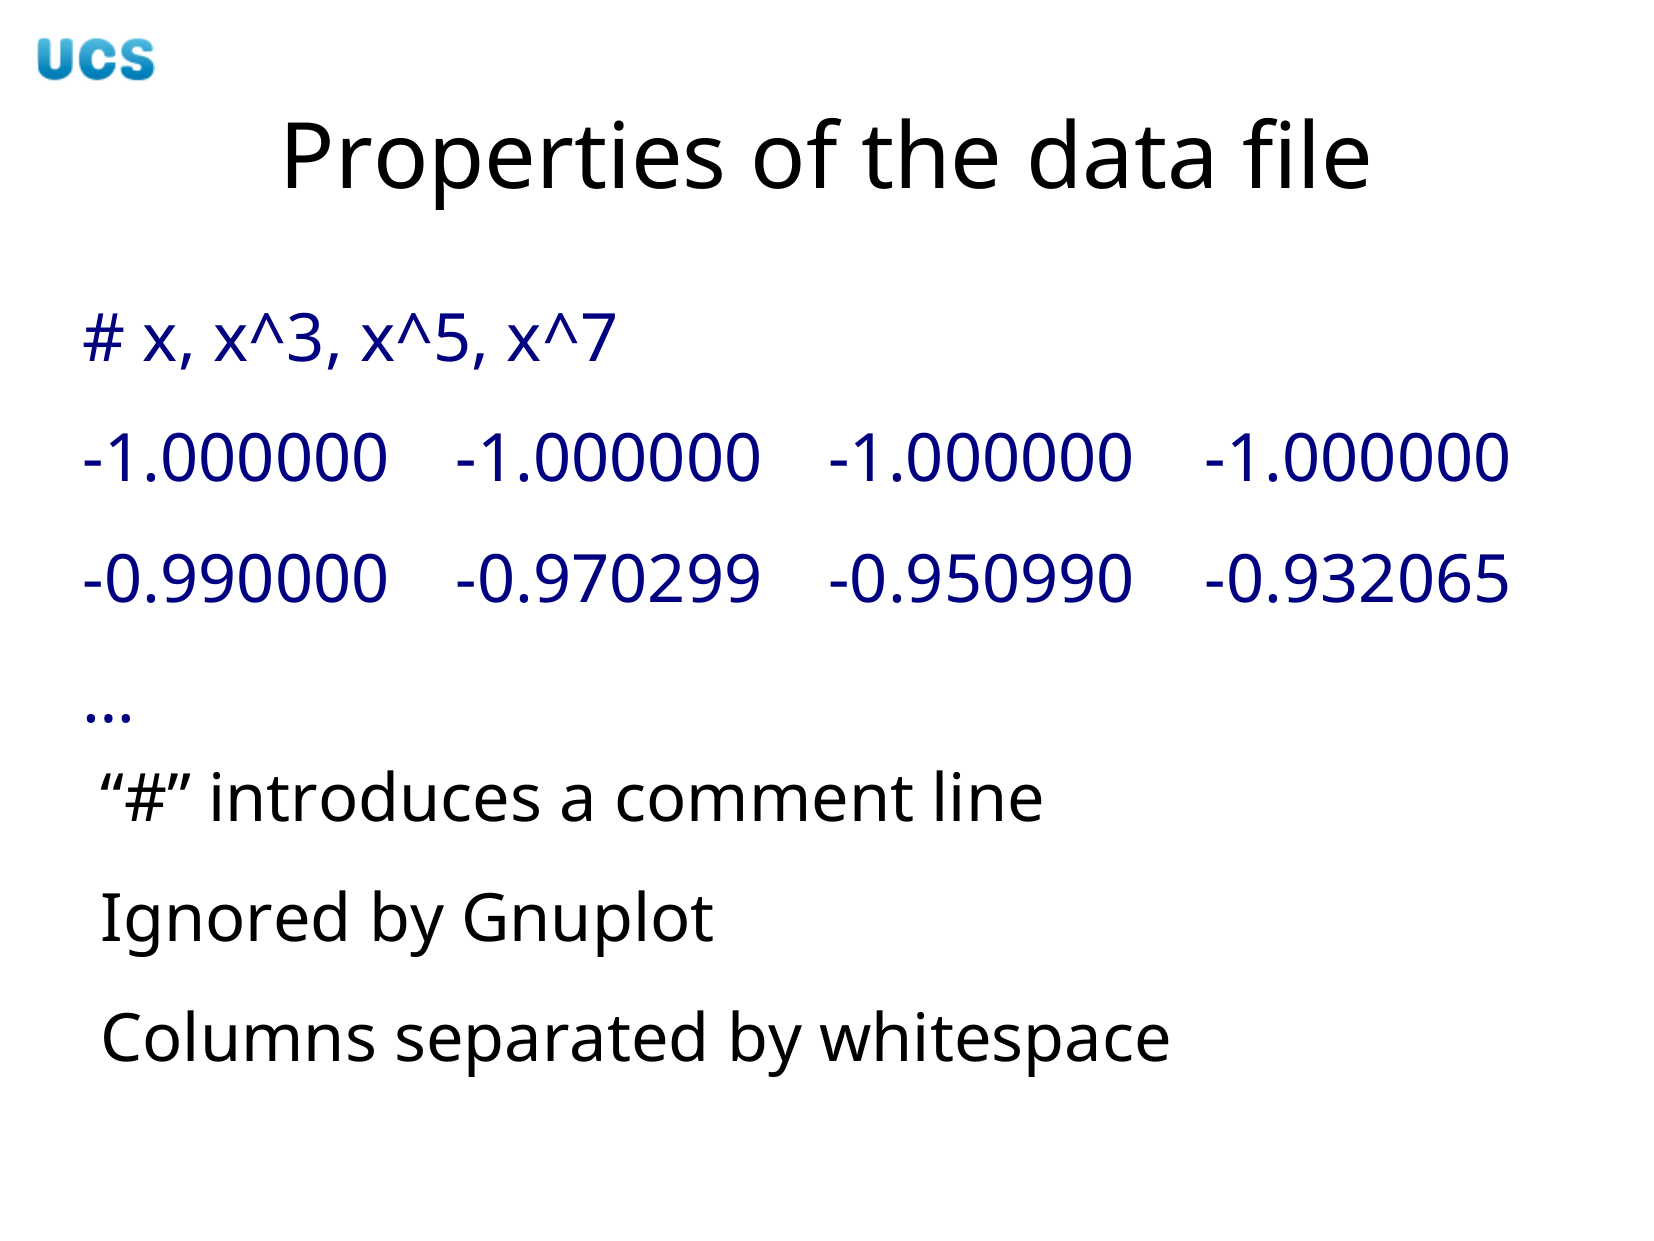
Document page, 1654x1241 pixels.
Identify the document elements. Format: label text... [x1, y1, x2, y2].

list “#” introduces a comment line Ignored by Gnuplot Columns separated by whitespace [82, 750, 1571, 1077]
list # x, x^3, x^5, x^7 -1.000000 -1.000000 -1.000000 -1.000000 -0.990000 -0.970299 -0.950990 -0.932065 … [82, 290, 1571, 687]
title Properties of the data file [82, 49, 1571, 257]
picture [37, 37, 155, 82]
